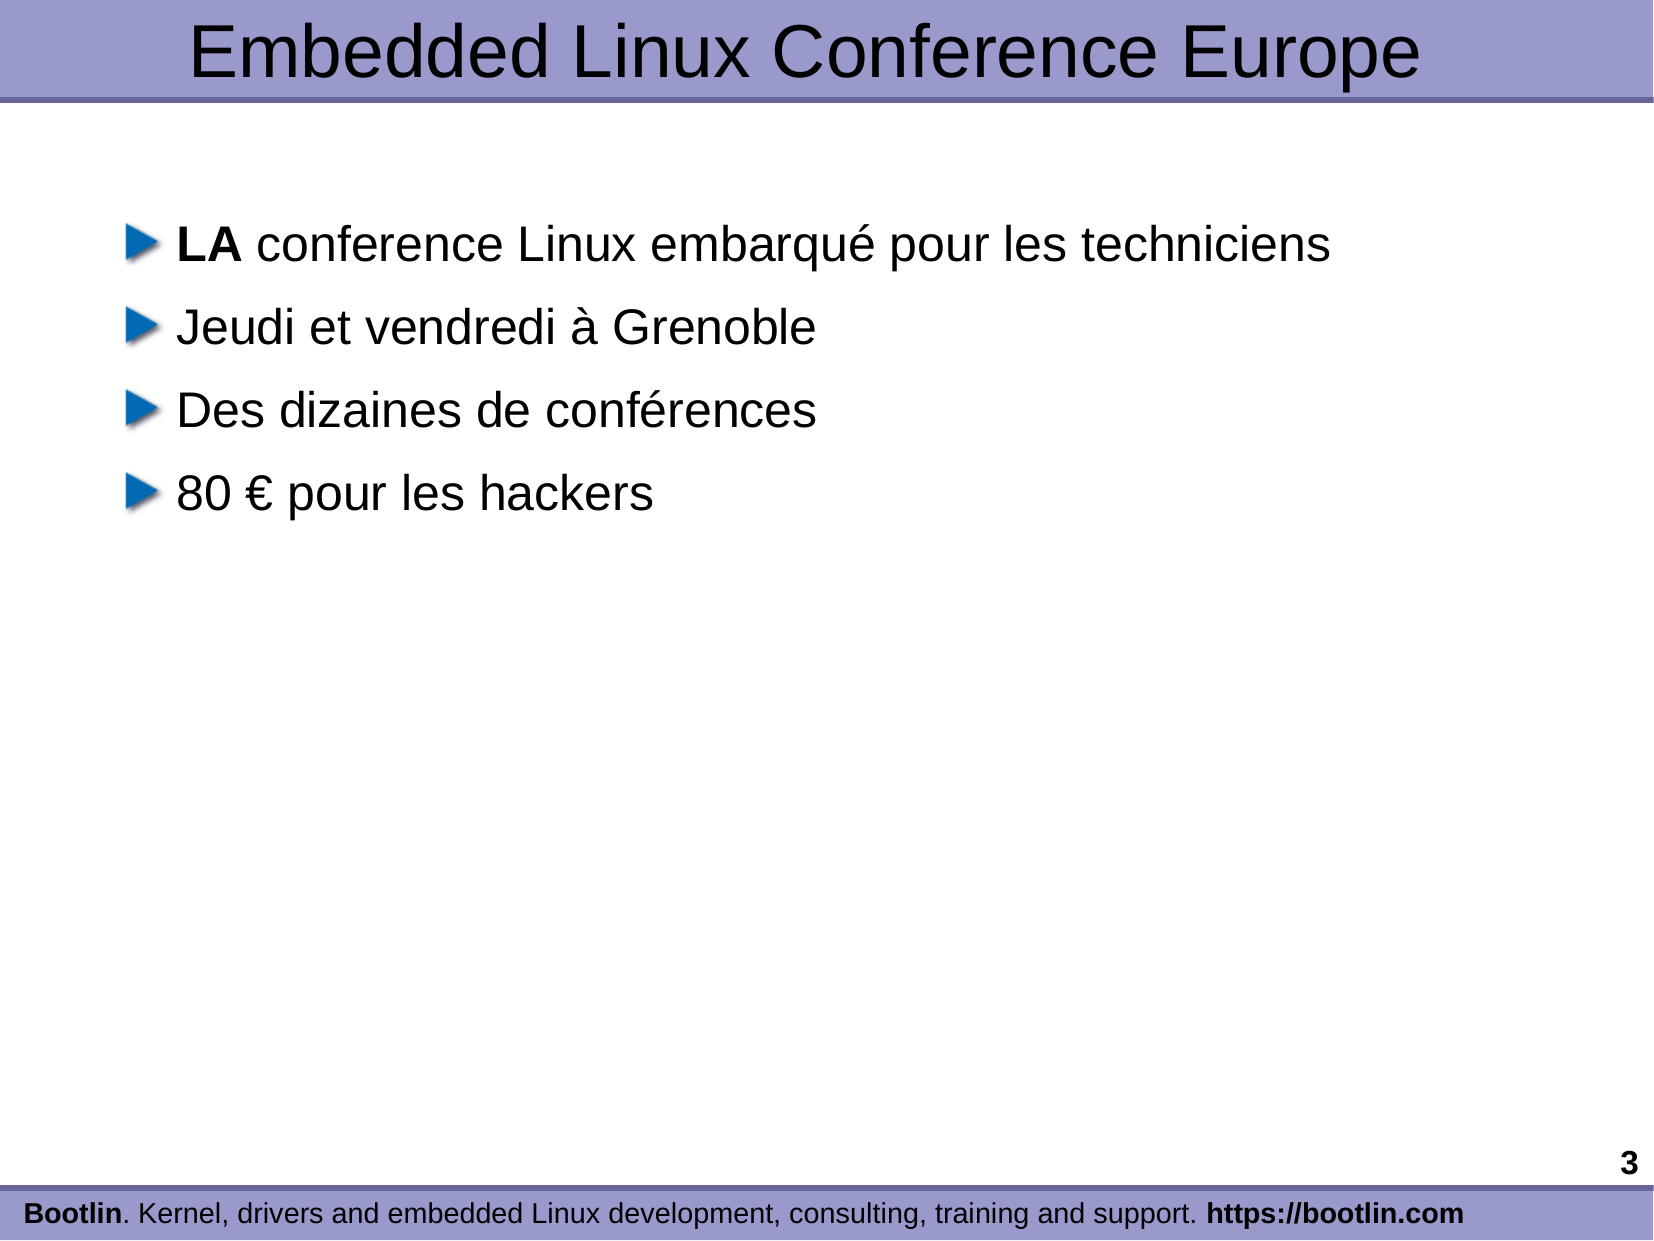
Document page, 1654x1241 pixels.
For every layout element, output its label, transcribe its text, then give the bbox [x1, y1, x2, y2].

list LA conference Linux embarqué pour les techniciens Jeudi et vendredi à Grenoble Des dizaines de conférences 80 € pour les hackers [105, 216, 1518, 1066]
title Embedded Linux Conference Europe [60, 5, 1551, 97]
